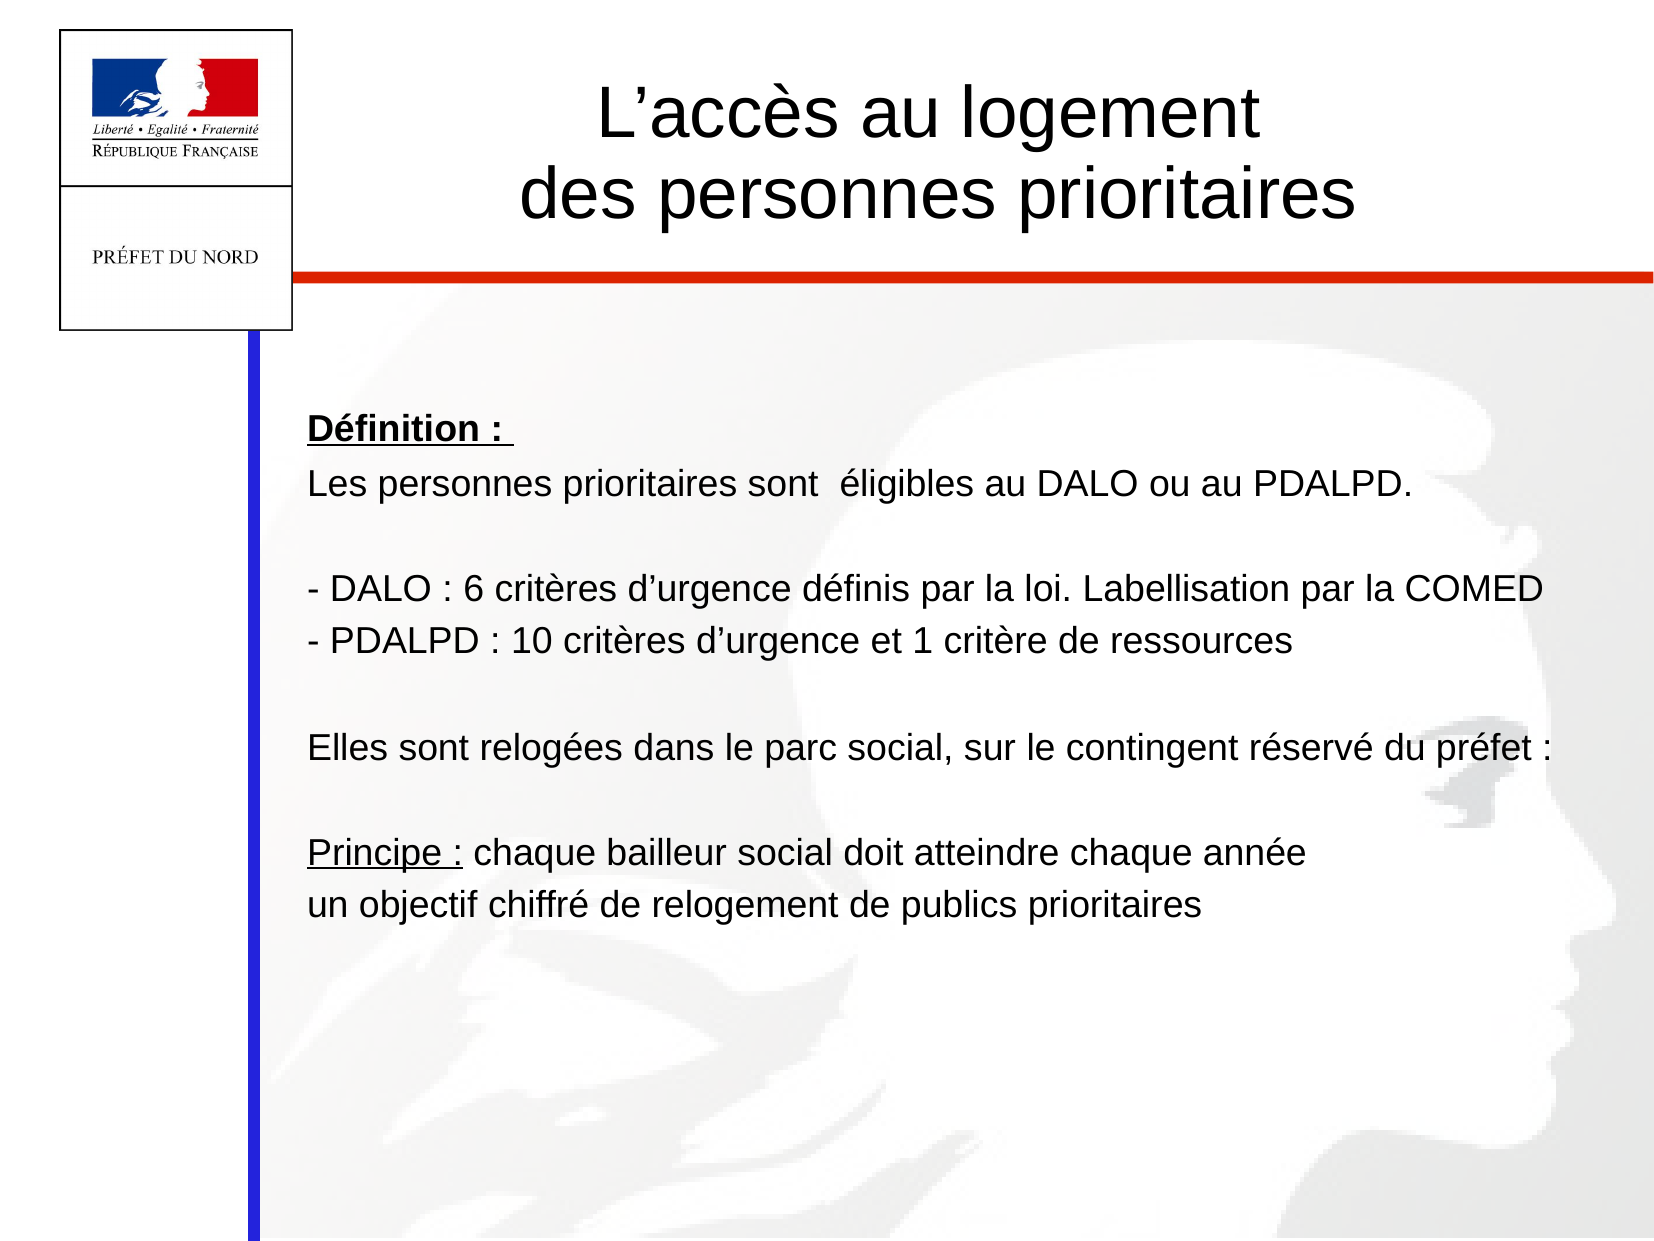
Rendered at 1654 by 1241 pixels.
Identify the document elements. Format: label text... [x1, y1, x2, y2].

text_box [248, 331, 260, 1241]
text_box [293, 271, 1654, 284]
subtitle Définition : Les personnes prioritaires sont éligibles au DALO ou au PDALPD. - DALO : 6 critères d’urgence définis par la loi. Labellisation par la COMED - PDALPD : 10 critères d’urgence et 1 critère de ressources Elles sont relogées dans le parc social, sur le contingent réservé du préfet : Principe : chaque bailleur social doit atteindre chaque année un objectif chiffré de relogement de publics prioritaires [307, 307, 1574, 1027]
picture [59, 29, 1654, 1238]
title L’accès au logement des personnes prioritaires [307, 49, 1571, 257]
